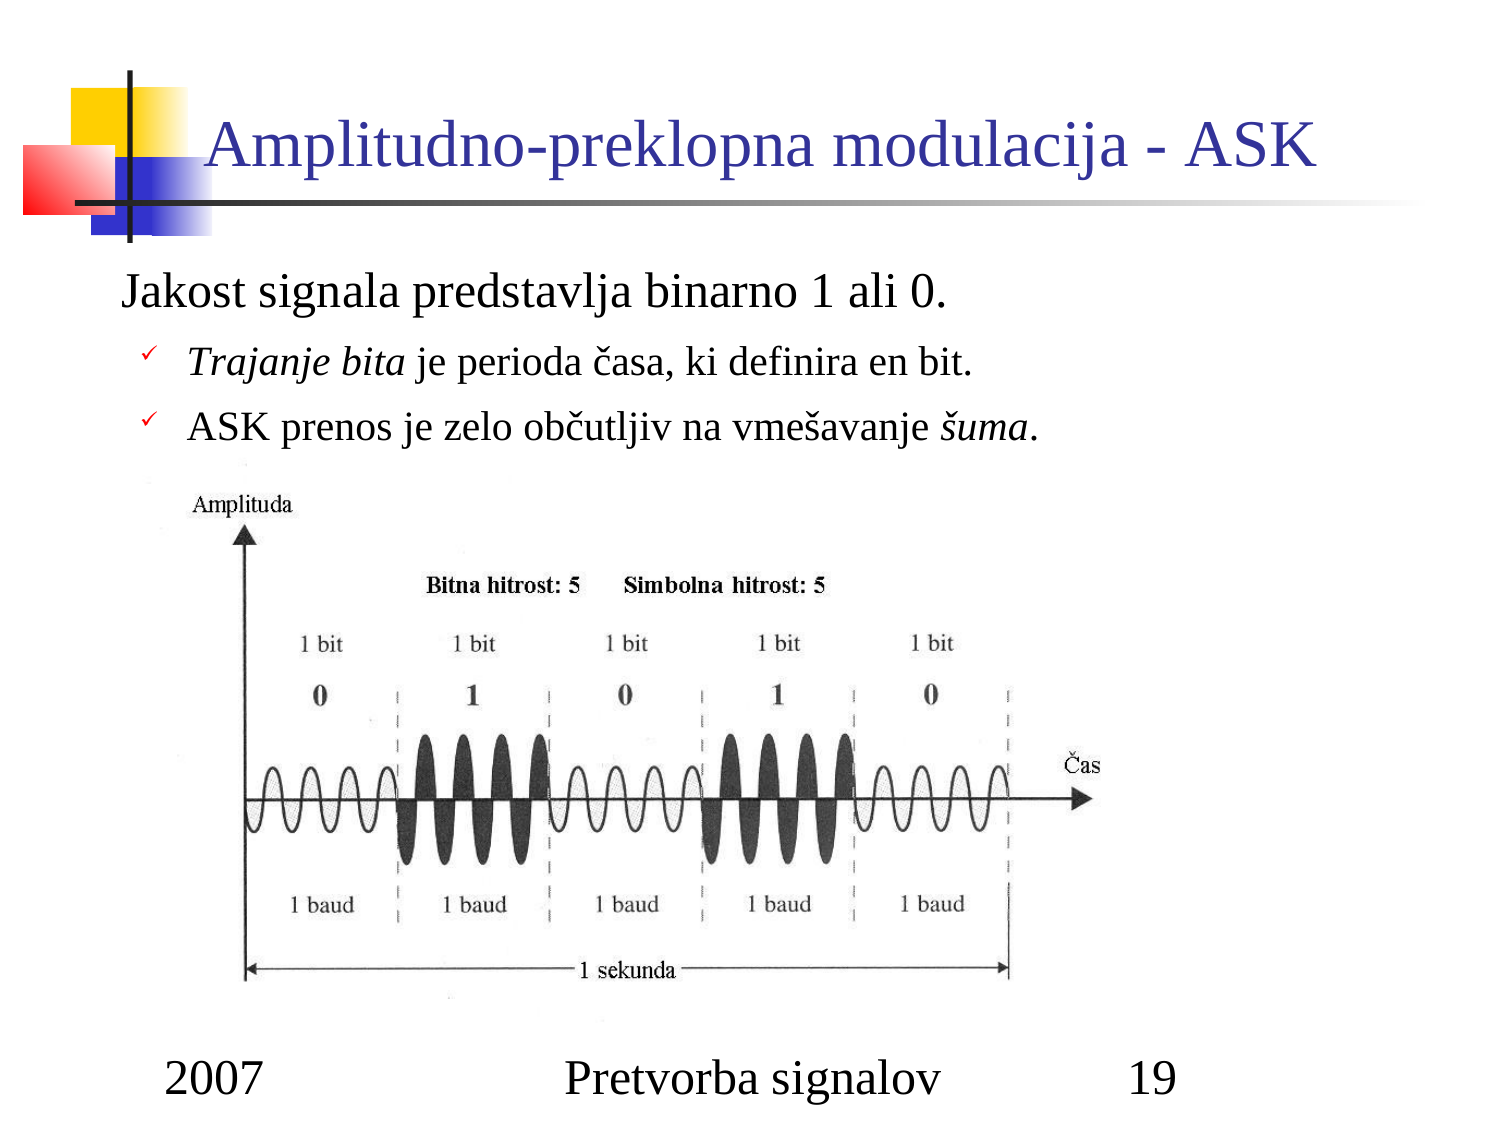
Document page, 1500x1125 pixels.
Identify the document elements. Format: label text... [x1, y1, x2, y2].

picture [125, 449, 1213, 1023]
title Amplitudno-preklopna modulacija - ASK [188, 92, 1468, 188]
list Jakost signala predstavlja binarno 1 ali 0. Trajanje bita je perioda časa, ki definira en bit. ASK prenos je zelo občutljiv na vmešavanje šuma. [50, 249, 1469, 513]
